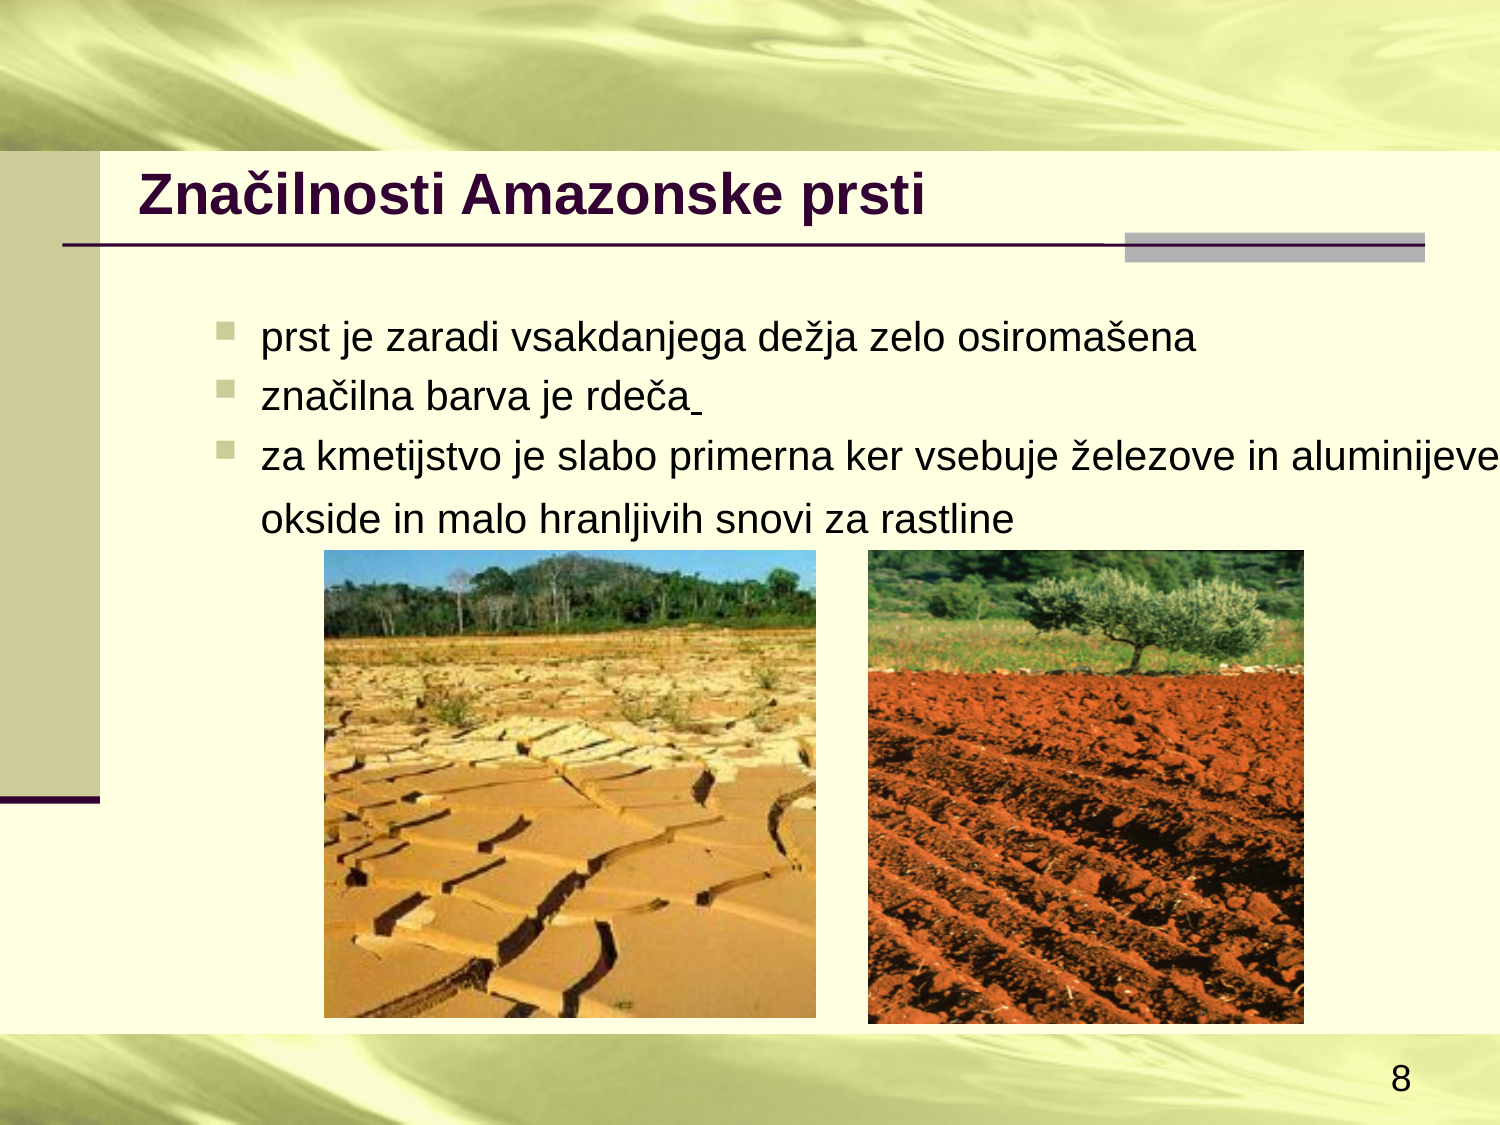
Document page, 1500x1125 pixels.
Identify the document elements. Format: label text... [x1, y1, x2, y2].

text_box prst je zaradi vsakdanjega dežja zelo osiromašena značilna barva je rdeča za kmetijstvo je slabo primerna ker vsebuje železove in aluminijeve okside in malo hranljivih snovi za rastline [123, 302, 1500, 539]
picture [324, 550, 816, 1018]
title Značilnosti Amazonske prsti [123, 137, 1365, 245]
picture [868, 550, 1304, 1024]
